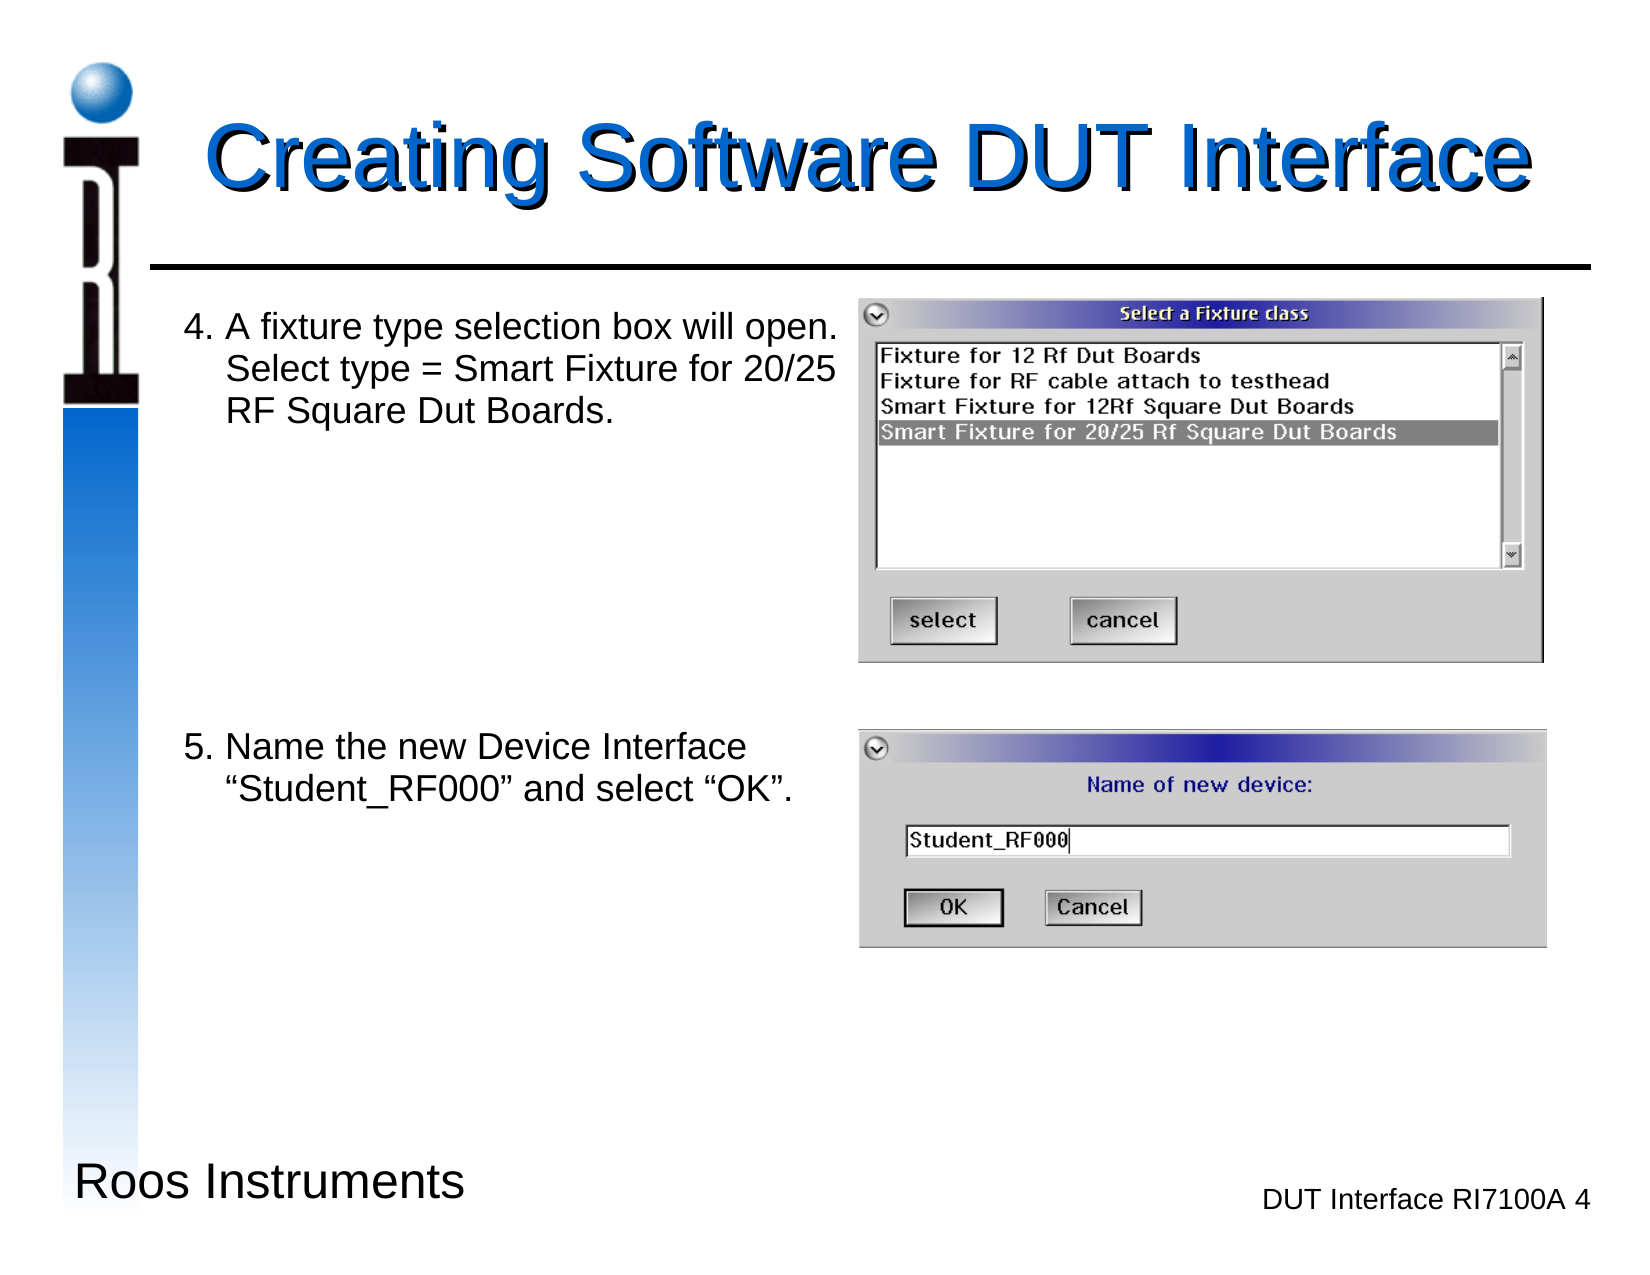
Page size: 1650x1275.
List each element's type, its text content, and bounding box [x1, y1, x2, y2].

picture [860, 297, 1544, 663]
text_box 4. A fixture type selection box will open. Select type = Smart Fixture for 20/25 RF Square Dut Boards. 5. Name the new Device Interface “Student_RF000” and select “OK”. [168, 297, 860, 820]
picture [59, 59, 144, 411]
title Creating Software DUT Interface [147, 59, 1591, 253]
picture [858, 729, 1547, 949]
